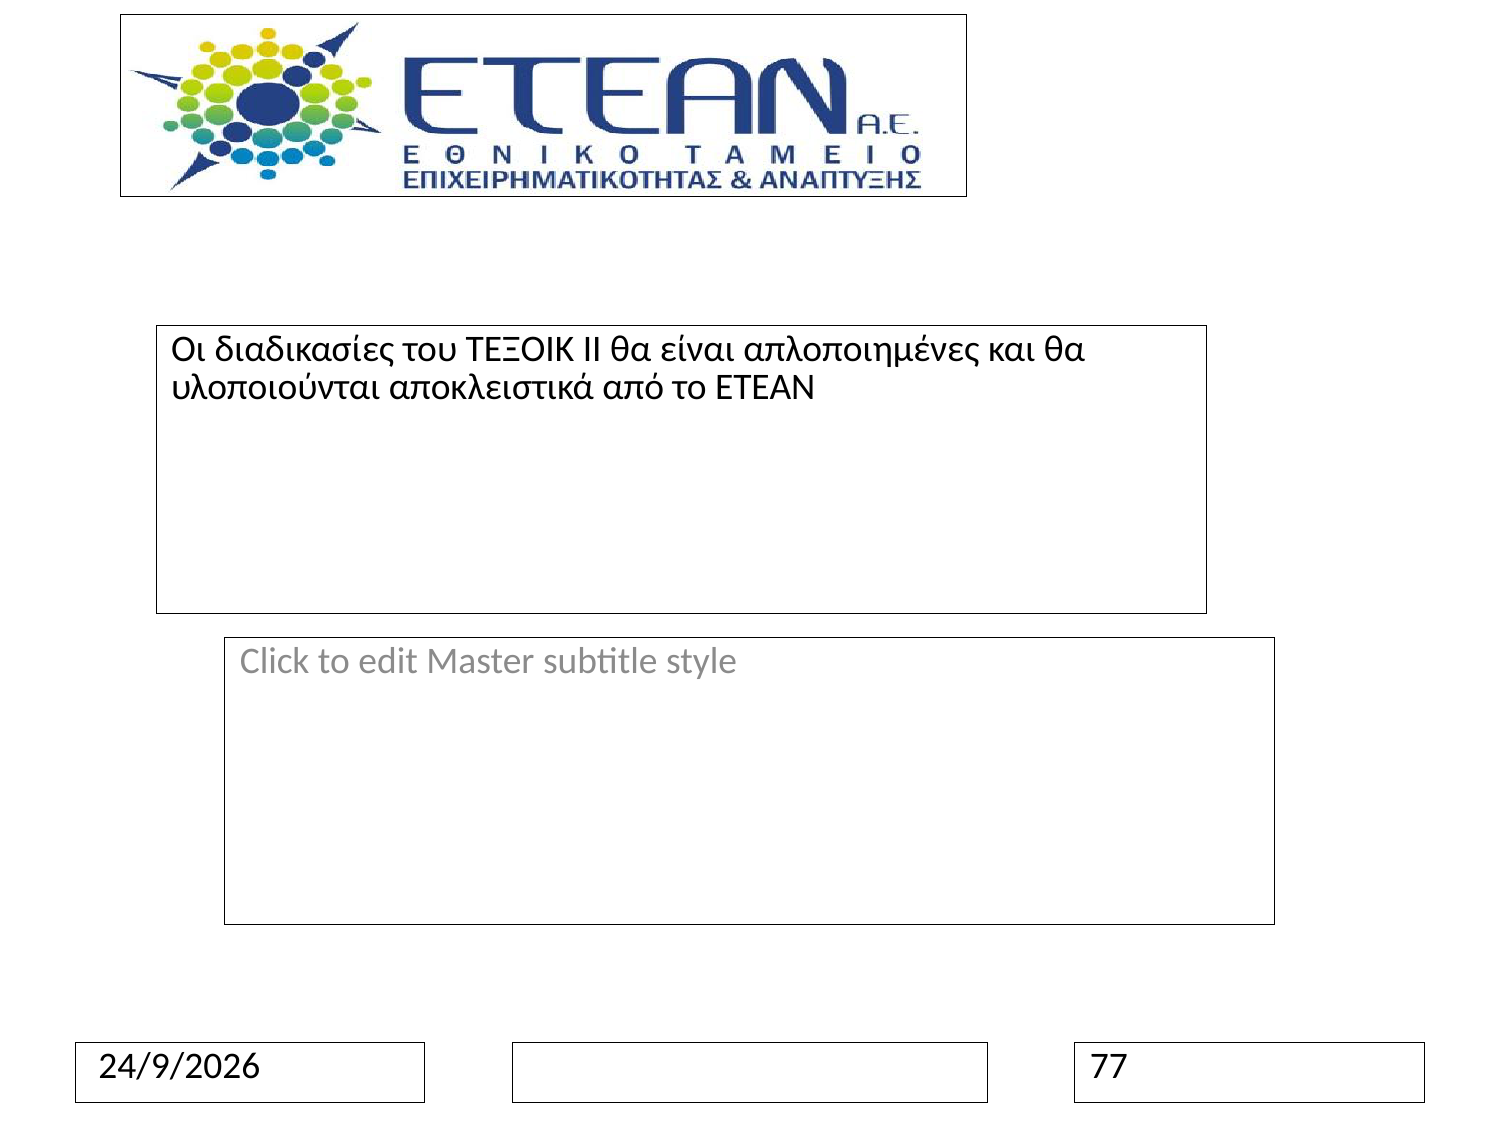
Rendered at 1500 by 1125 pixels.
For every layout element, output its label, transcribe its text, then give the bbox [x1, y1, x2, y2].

picture [121, 15, 966, 196]
text_box Οι διαδικασίες του ΤΕΞΟΙΚ ΙΙ θα είναι απλοποιημένες και θα υλοποιούνται αποκλειστικά από το ΕΤΕΑΝ [156, 325, 1207, 614]
slide_number 11 [1074, 1042, 1425, 1103]
